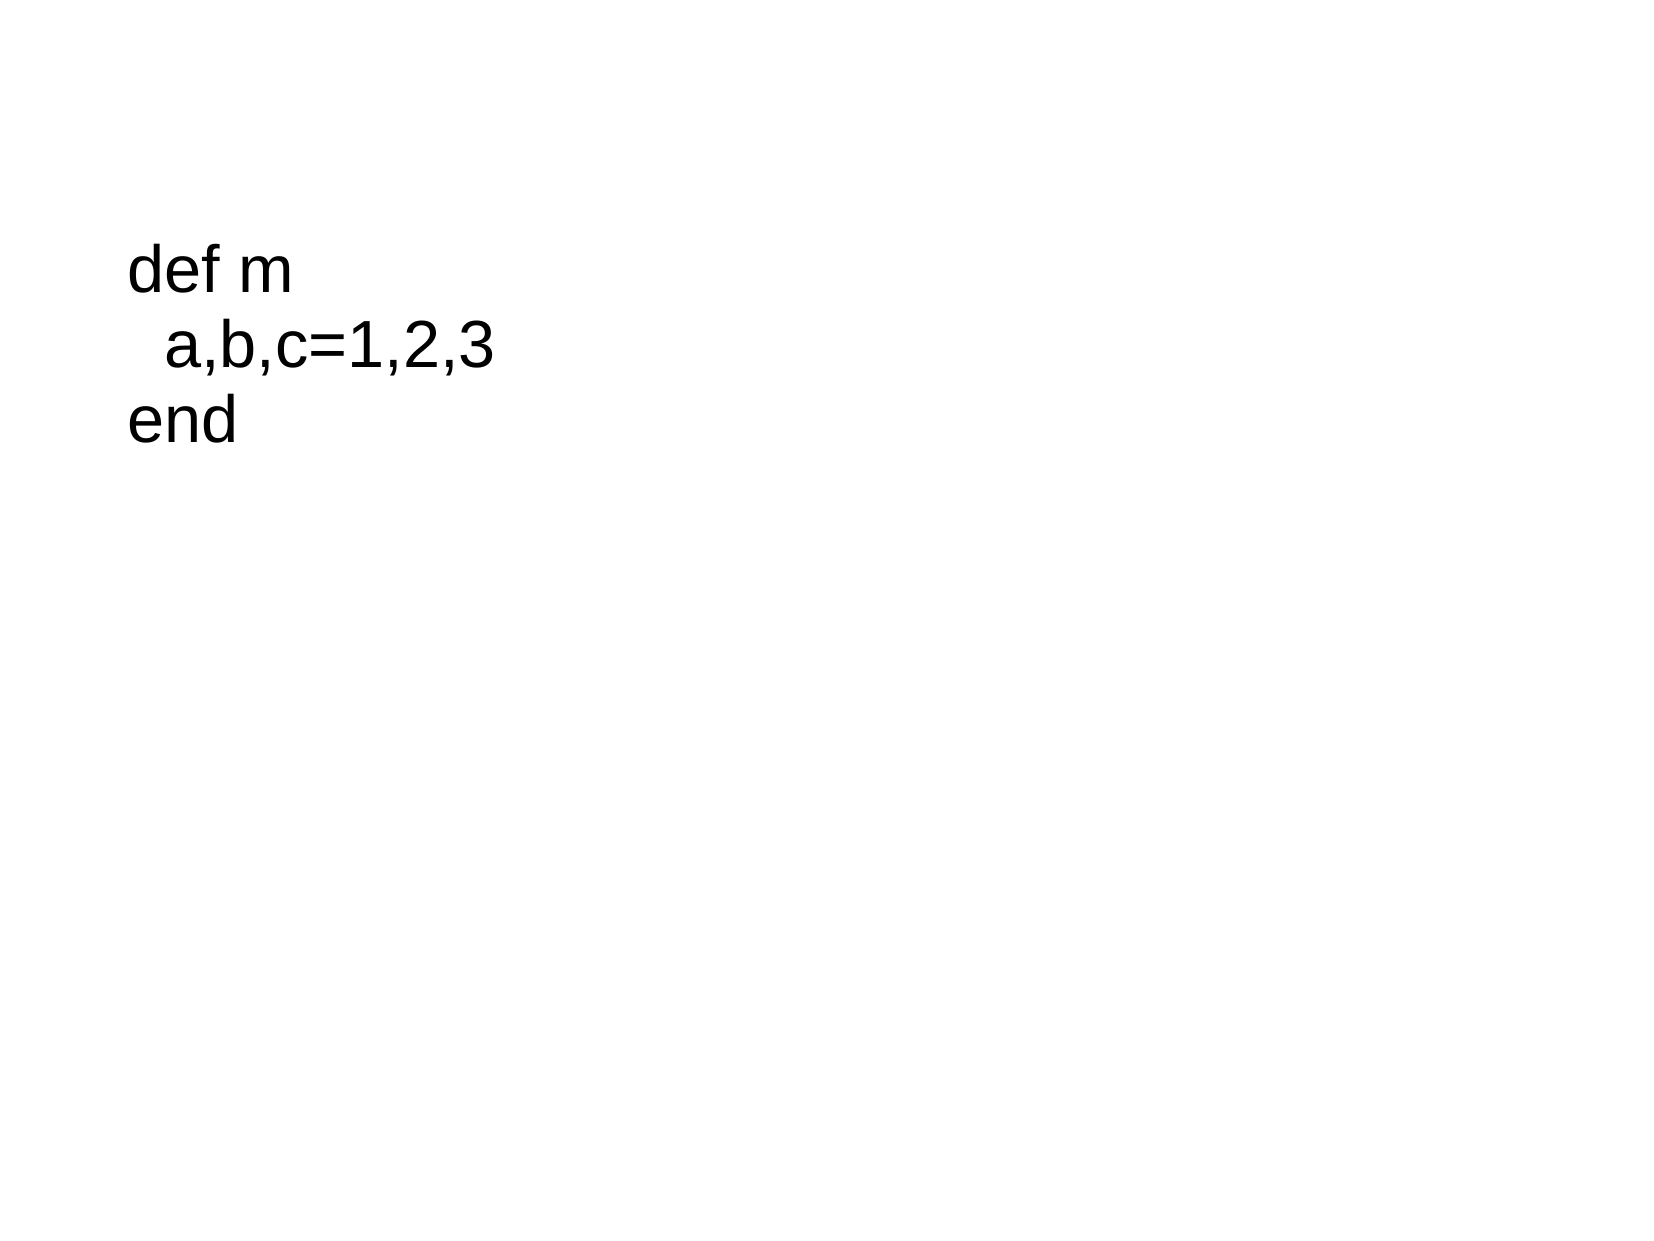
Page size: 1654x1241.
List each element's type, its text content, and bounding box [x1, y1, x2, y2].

text_box def m a,b,c=1,2,3 end [112, 225, 512, 465]
